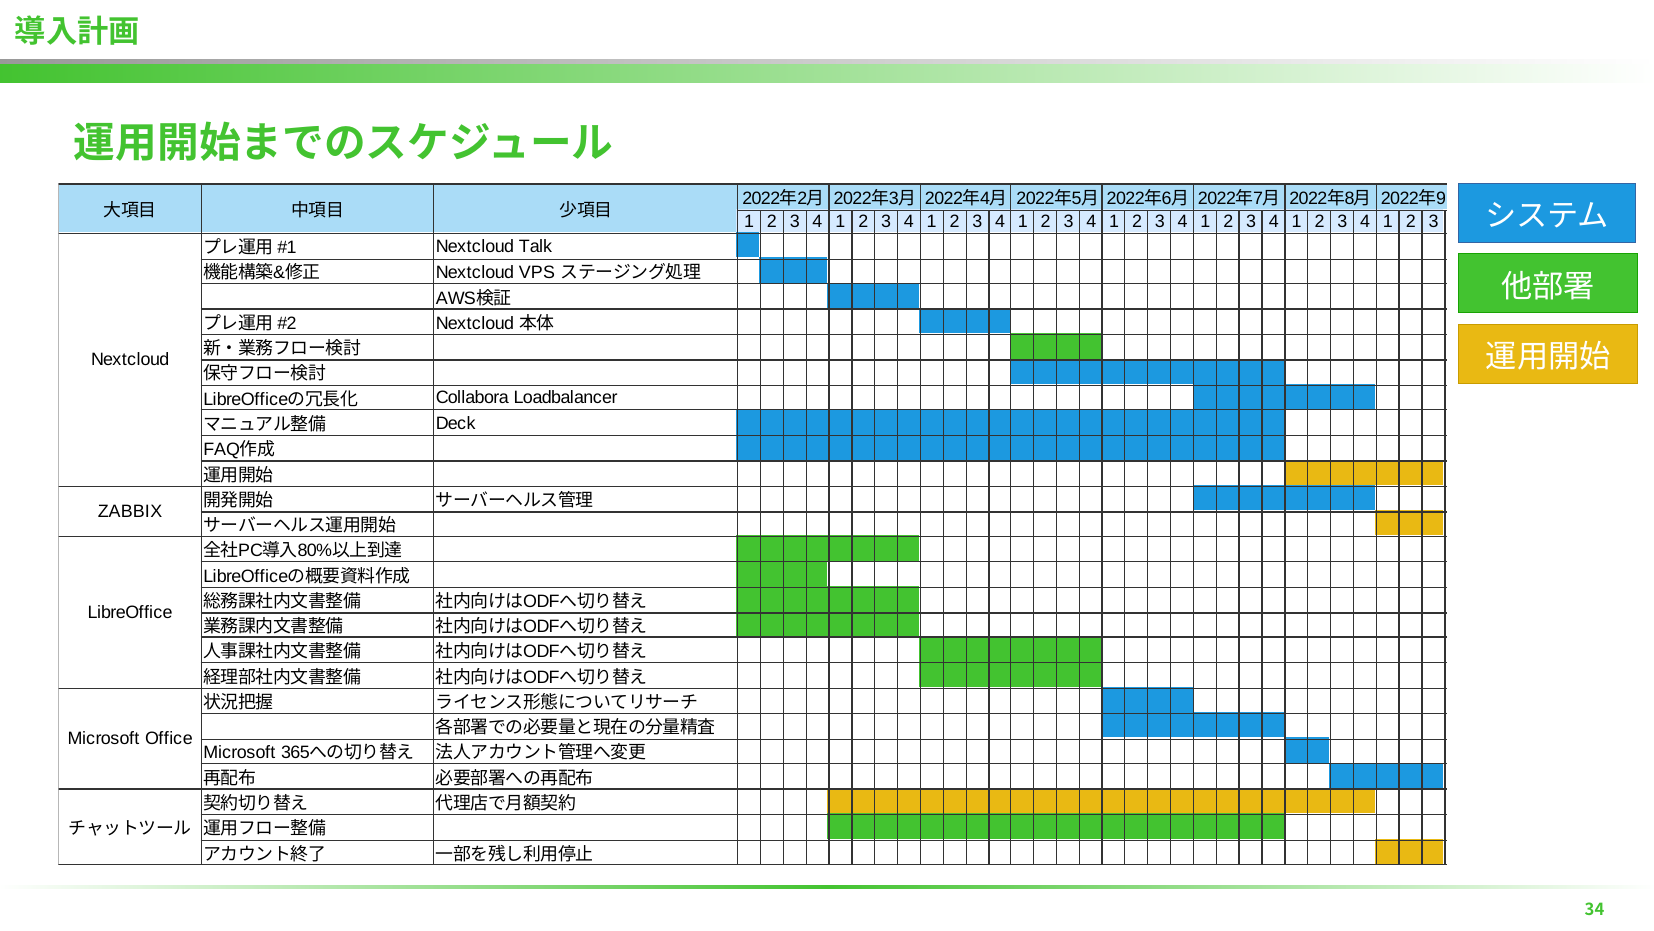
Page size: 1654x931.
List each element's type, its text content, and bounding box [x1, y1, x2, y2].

chart [58, 183, 1447, 868]
text_box <番号> [1535, 888, 1654, 928]
text_box 導入計画 [0, 0, 1376, 59]
text_box 運用開始 [1458, 324, 1638, 384]
text_box 他部署 [1458, 253, 1638, 313]
text_box [0, 59, 1654, 83]
text_box 運用開始までのスケジュール [59, 101, 1447, 178]
text_box システム [1458, 183, 1636, 243]
text_box [0, 885, 1654, 889]
